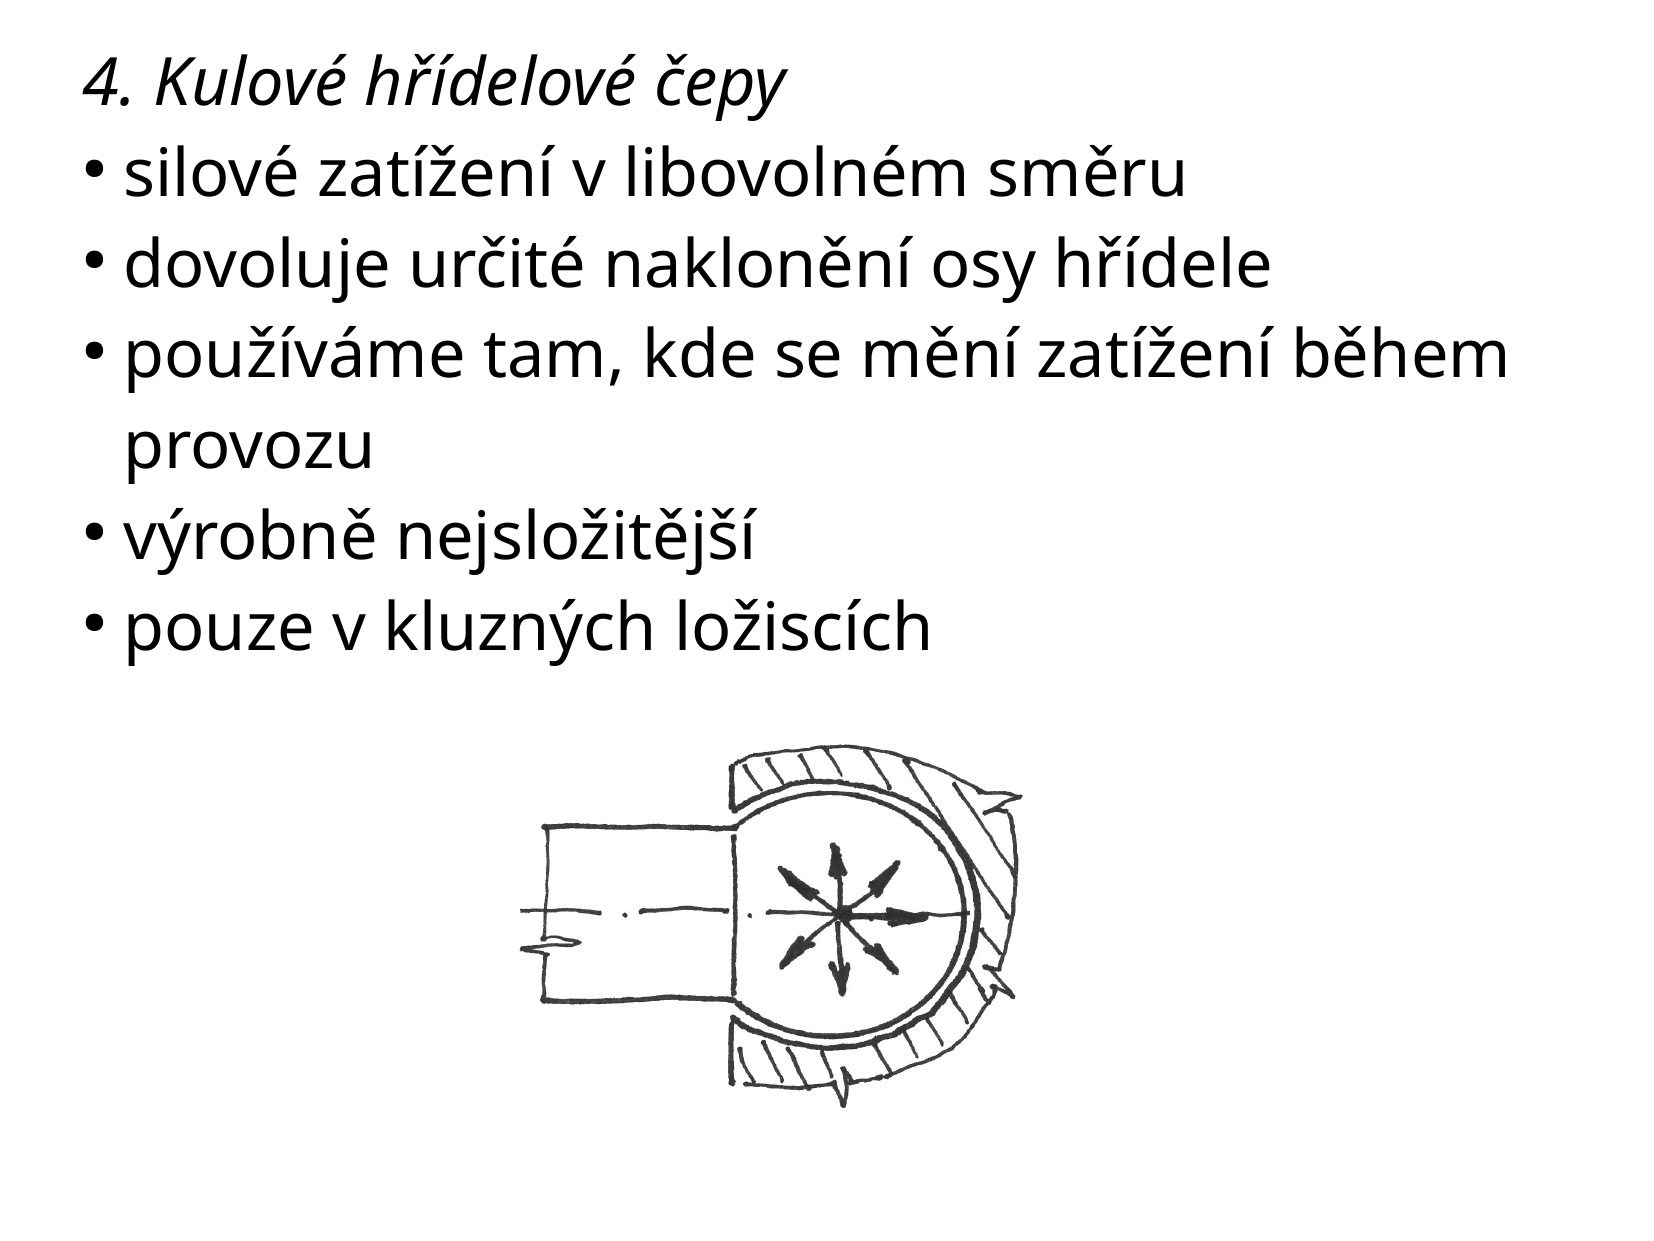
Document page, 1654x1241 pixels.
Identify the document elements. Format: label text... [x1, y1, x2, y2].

picture [442, 708, 1066, 1122]
subtitle 4. Kulové hřídelové čepy silové zatížení v libovolném směru dovoluje určité naklonění osy hřídele používáme tam, kde se mění zatížení během provozu výrobně nejsložitější pouze v kluzných ložiscích [82, 56, 1571, 1102]
